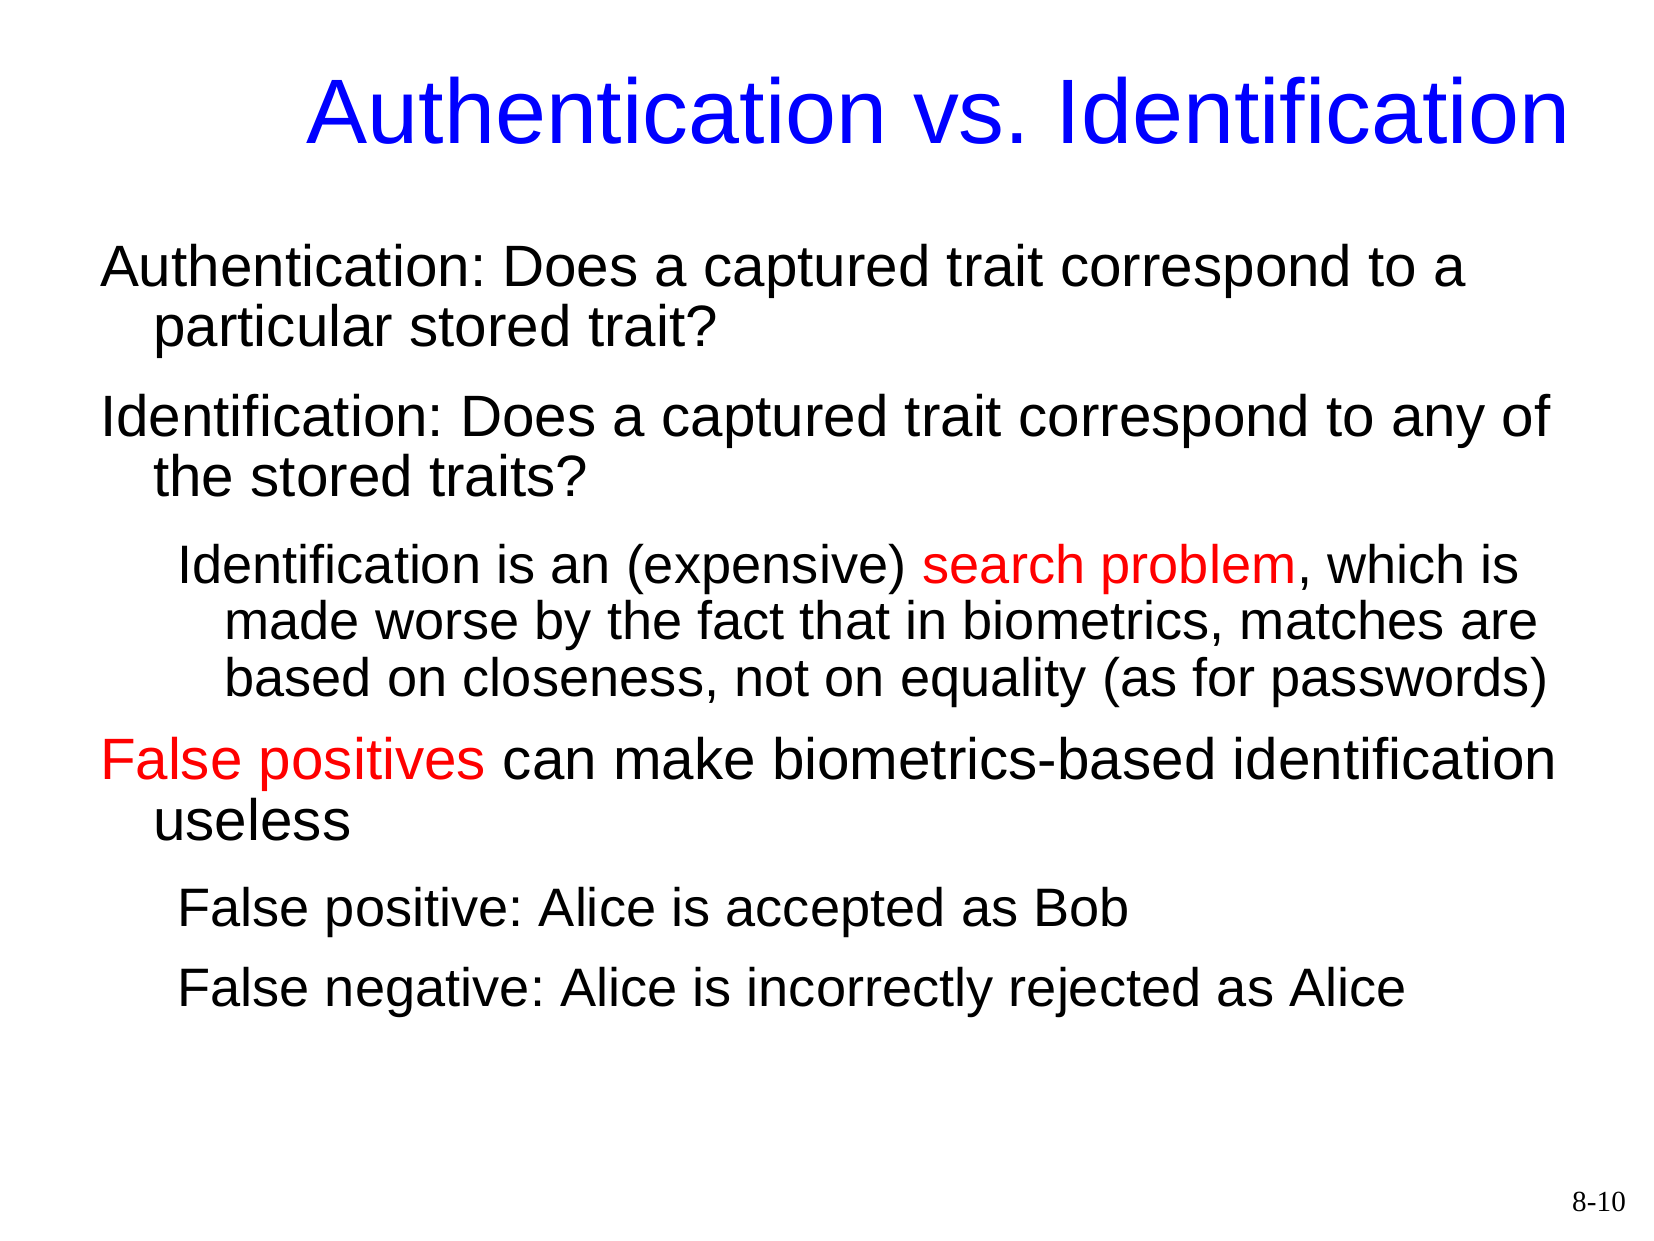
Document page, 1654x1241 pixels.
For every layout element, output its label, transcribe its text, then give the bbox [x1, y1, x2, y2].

list Authentication: Does a captured trait correspond to a particular stored trait? Identification: Does a captured trait correspond to any of the stored traits? Identification is an (expensive) search problem, which is made worse by the fact that in biometrics, matches are based on closeness, not on equality (as for passwords) False positives can make biometrics-based identification useless False positive: Alice is accepted as Bob False negative: Alice is incorrectly rejected as Alice [82, 237, 1571, 1170]
title Authentication vs. Identification [84, 11, 1573, 218]
